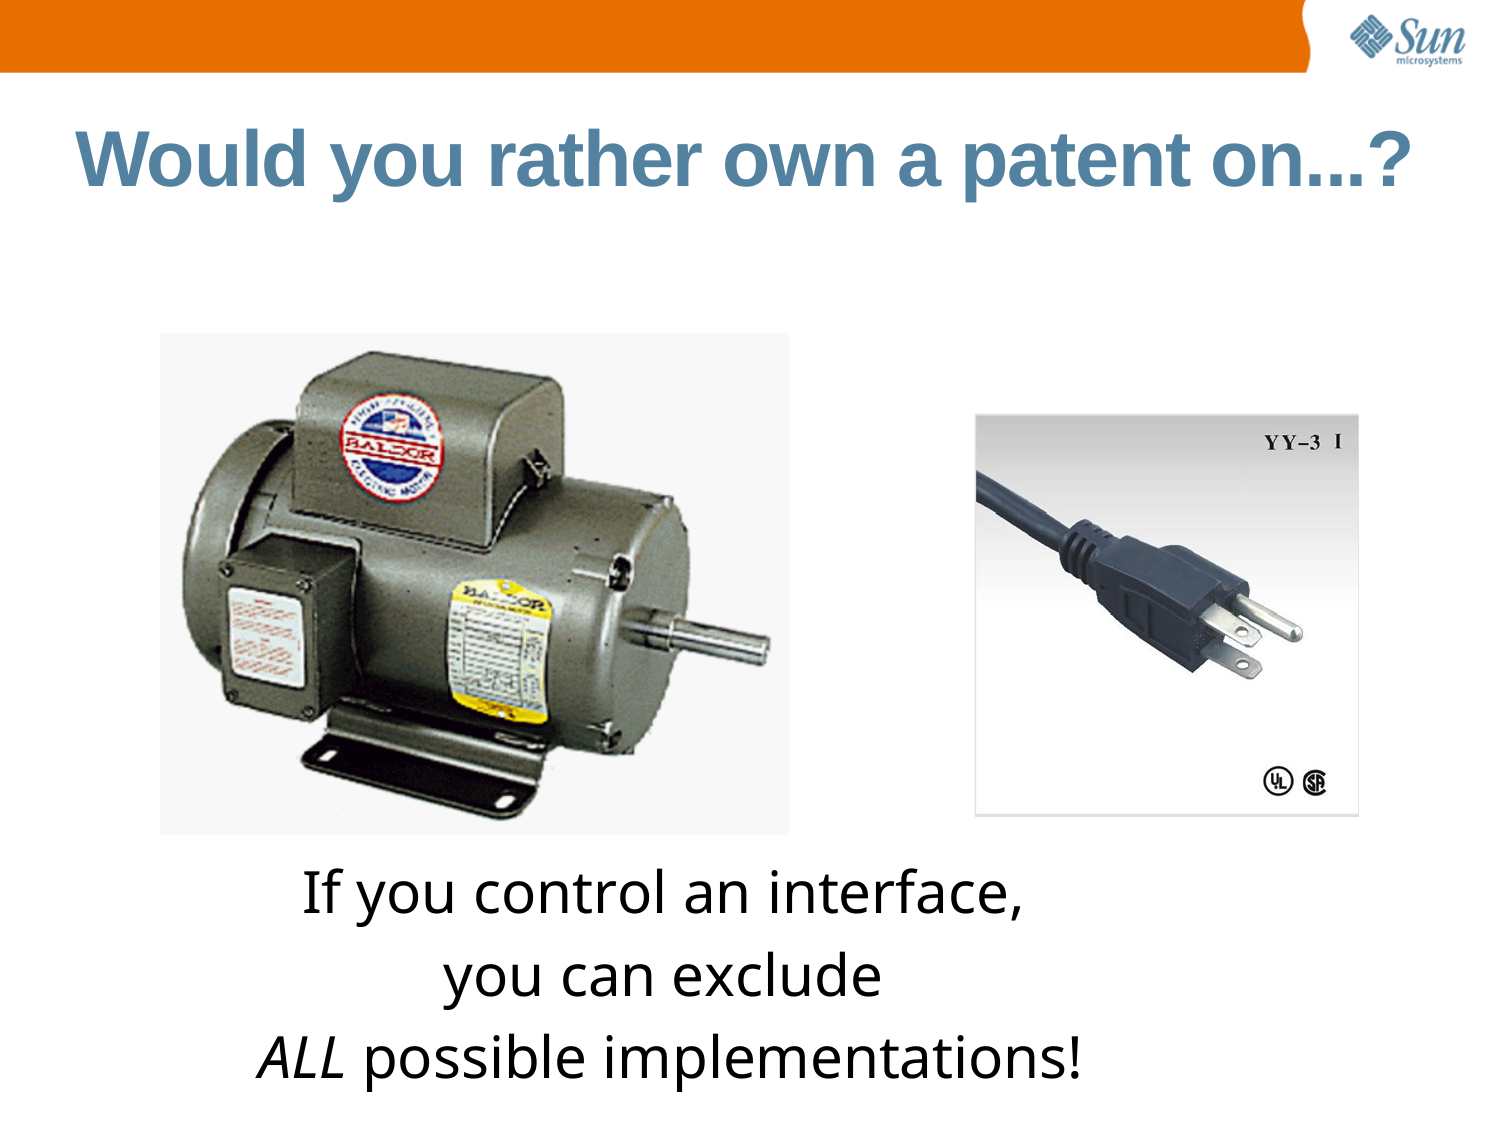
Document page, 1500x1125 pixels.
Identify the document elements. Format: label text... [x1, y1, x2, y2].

picture [160, 333, 789, 835]
title Would you rather own a patent on...? [75, 122, 1438, 228]
picture [0, 0, 1500, 75]
text_box If you control an interface, you can exclude ALL possible implementations! [258, 859, 1500, 1125]
picture [974, 413, 1359, 817]
